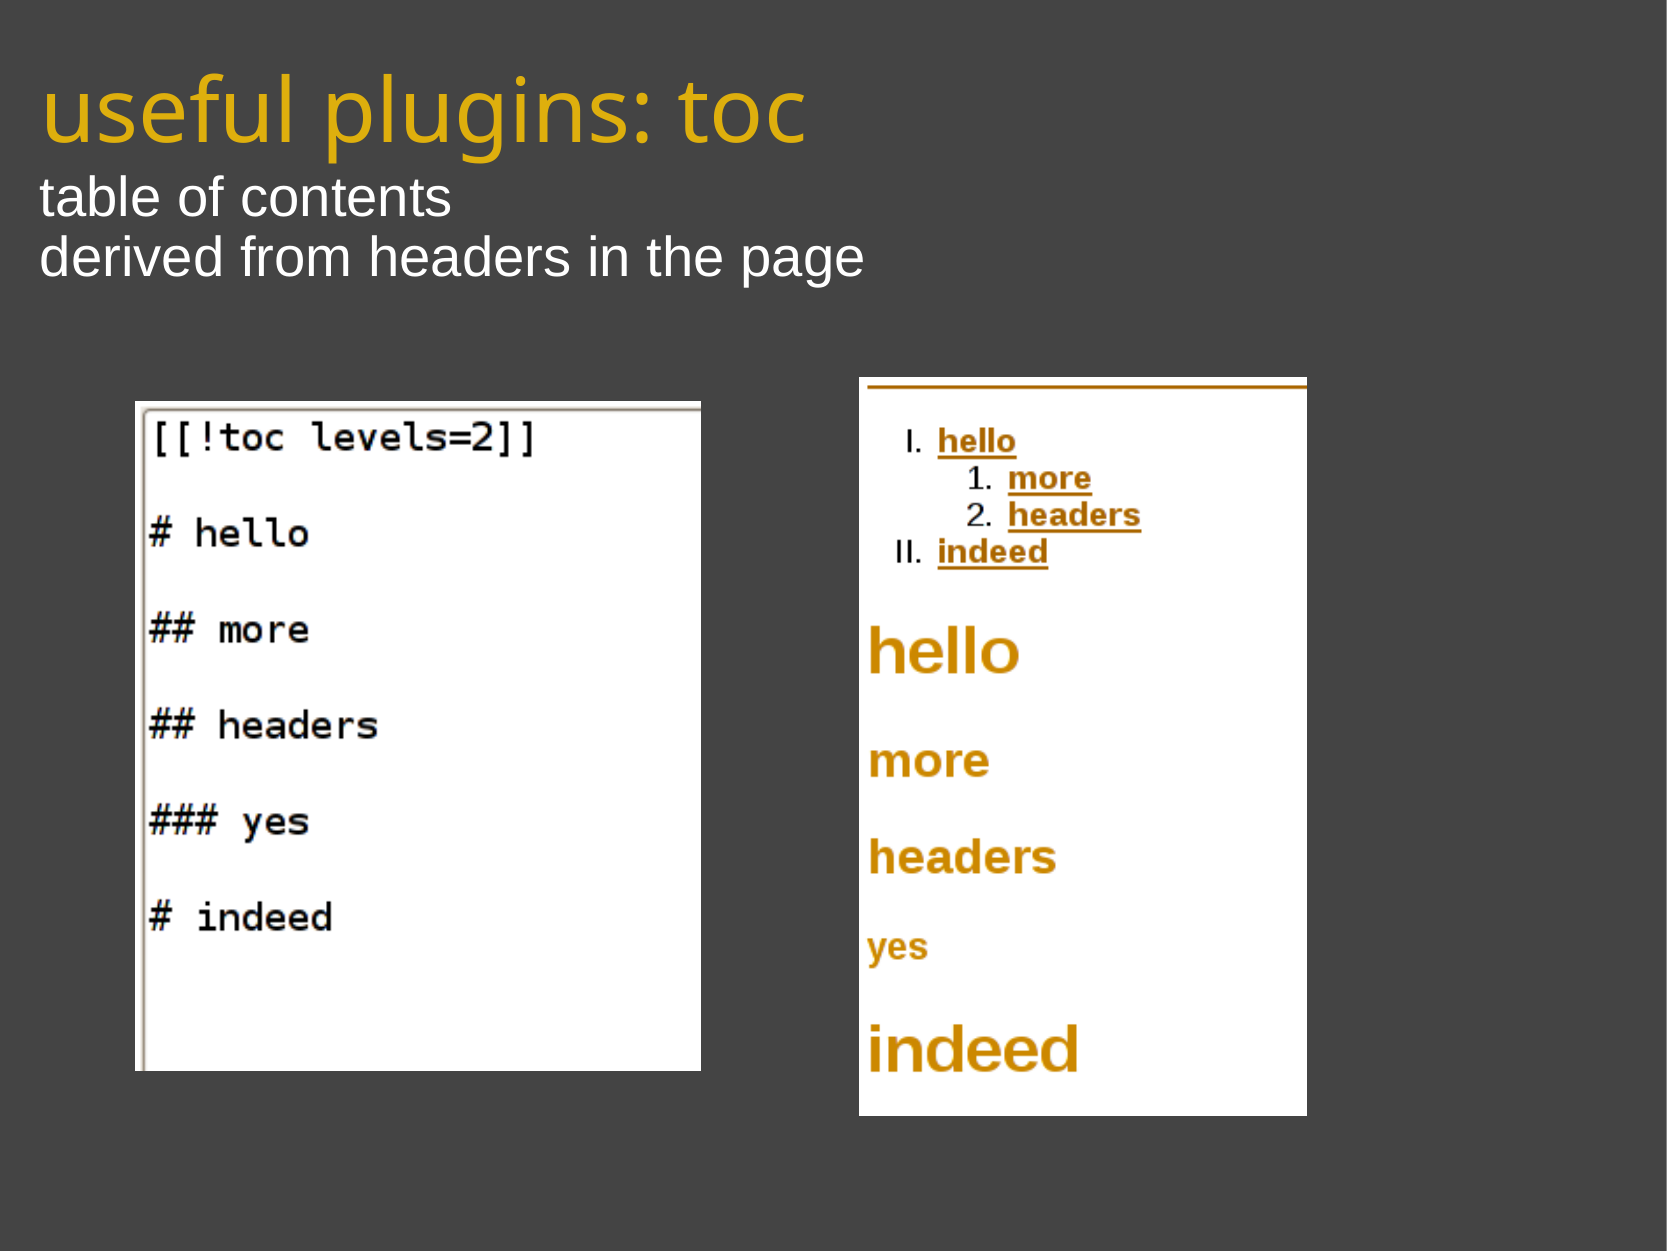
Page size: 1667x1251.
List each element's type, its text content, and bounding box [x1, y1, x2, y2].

picture [0, 0, 1667, 1251]
title useful plugins: toc [40, 50, 1627, 201]
subtitle table of contents derived from headers in the page [39, 168, 1625, 1070]
